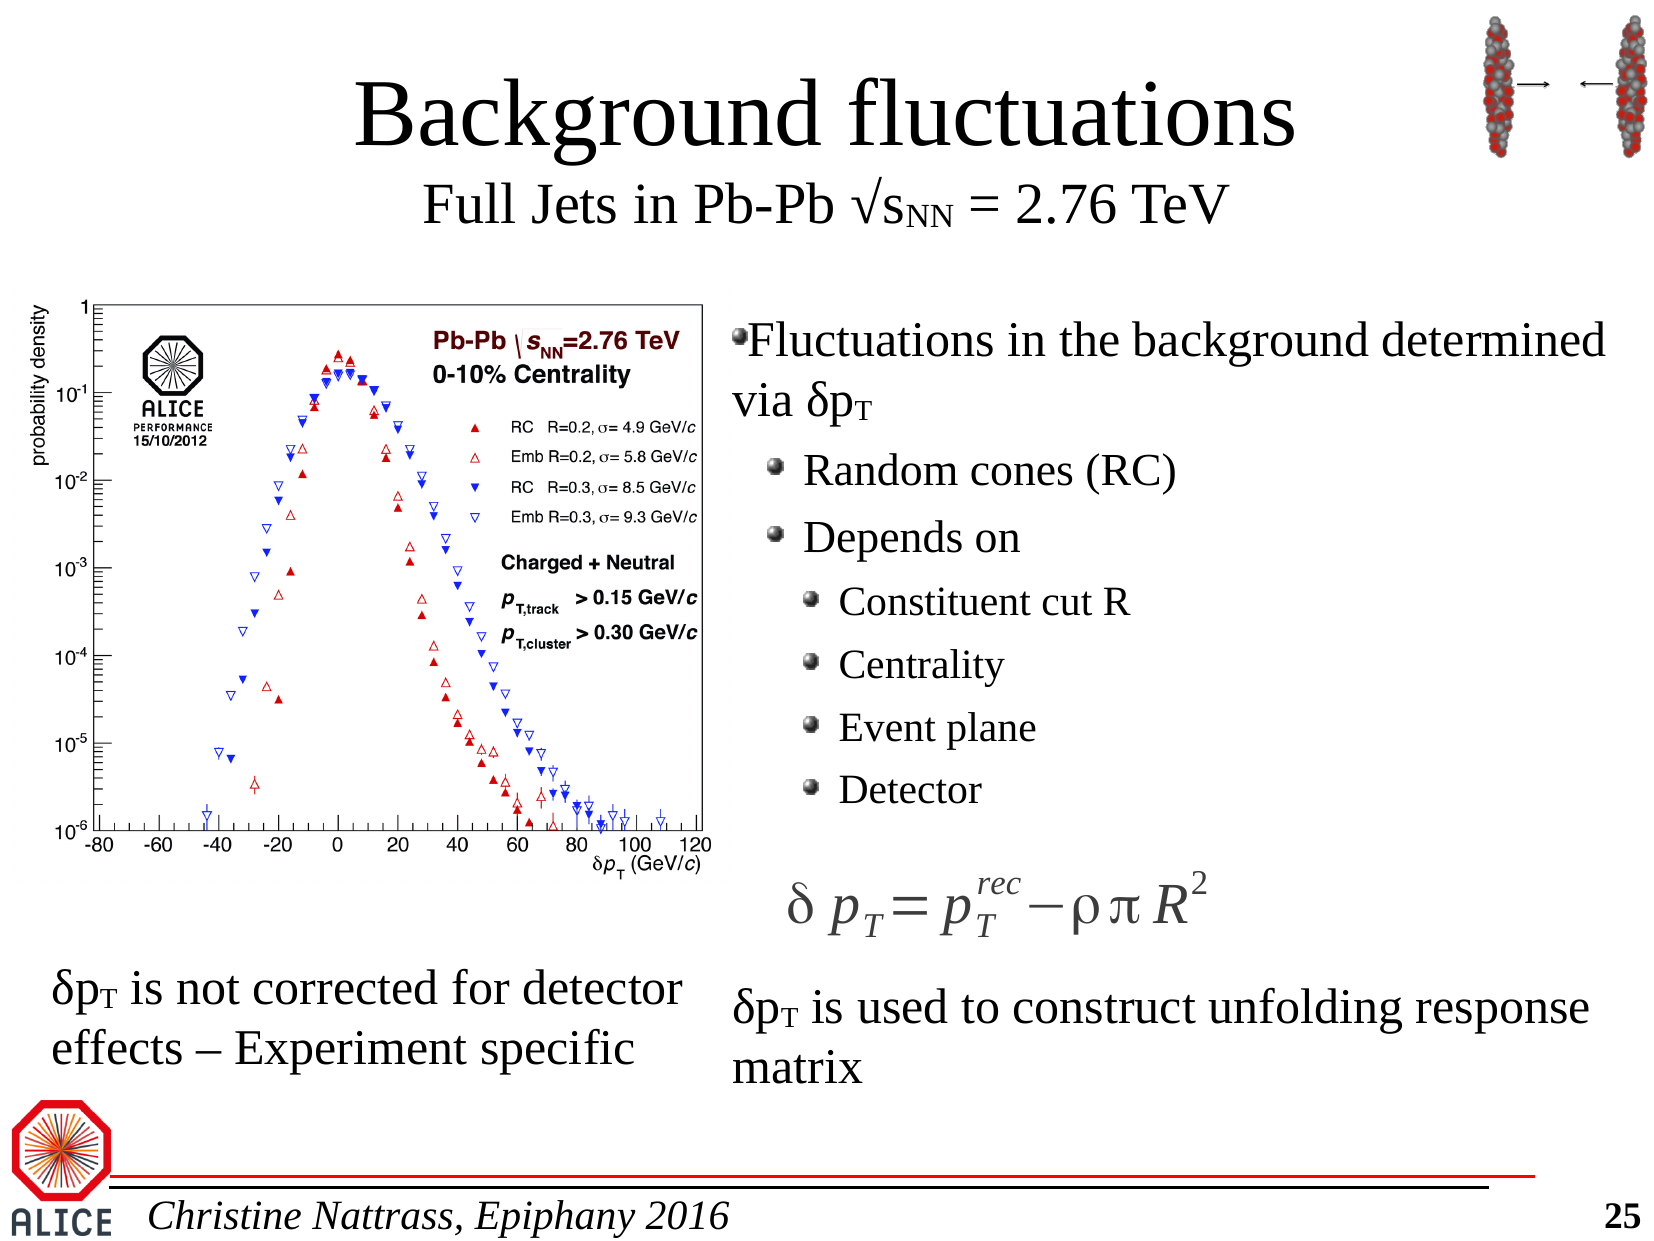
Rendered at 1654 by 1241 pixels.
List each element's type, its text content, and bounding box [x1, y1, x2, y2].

picture [767, 458, 784, 475]
picture [11, 287, 748, 884]
picture [1573, 15, 1648, 165]
picture [803, 591, 819, 607]
picture [803, 779, 819, 795]
text_box Fluctuations in the background determined via δpT Random cones (RC) Depends on Constituent cut R Centrality Event plane Detector δpT is used to construct unfolding response matrix [717, 299, 1653, 1202]
picture [11, 1100, 111, 1236]
title Background fluctuations Full Jets in Pb-Pb √sNN = 2.76 TeV [99, 54, 1554, 243]
chart [779, 863, 1216, 946]
picture [803, 716, 819, 733]
picture [803, 653, 819, 670]
picture [1482, 15, 1556, 165]
picture [767, 526, 784, 542]
text_box δpT is not corrected for detector effects – Experiment specific [36, 947, 707, 1083]
